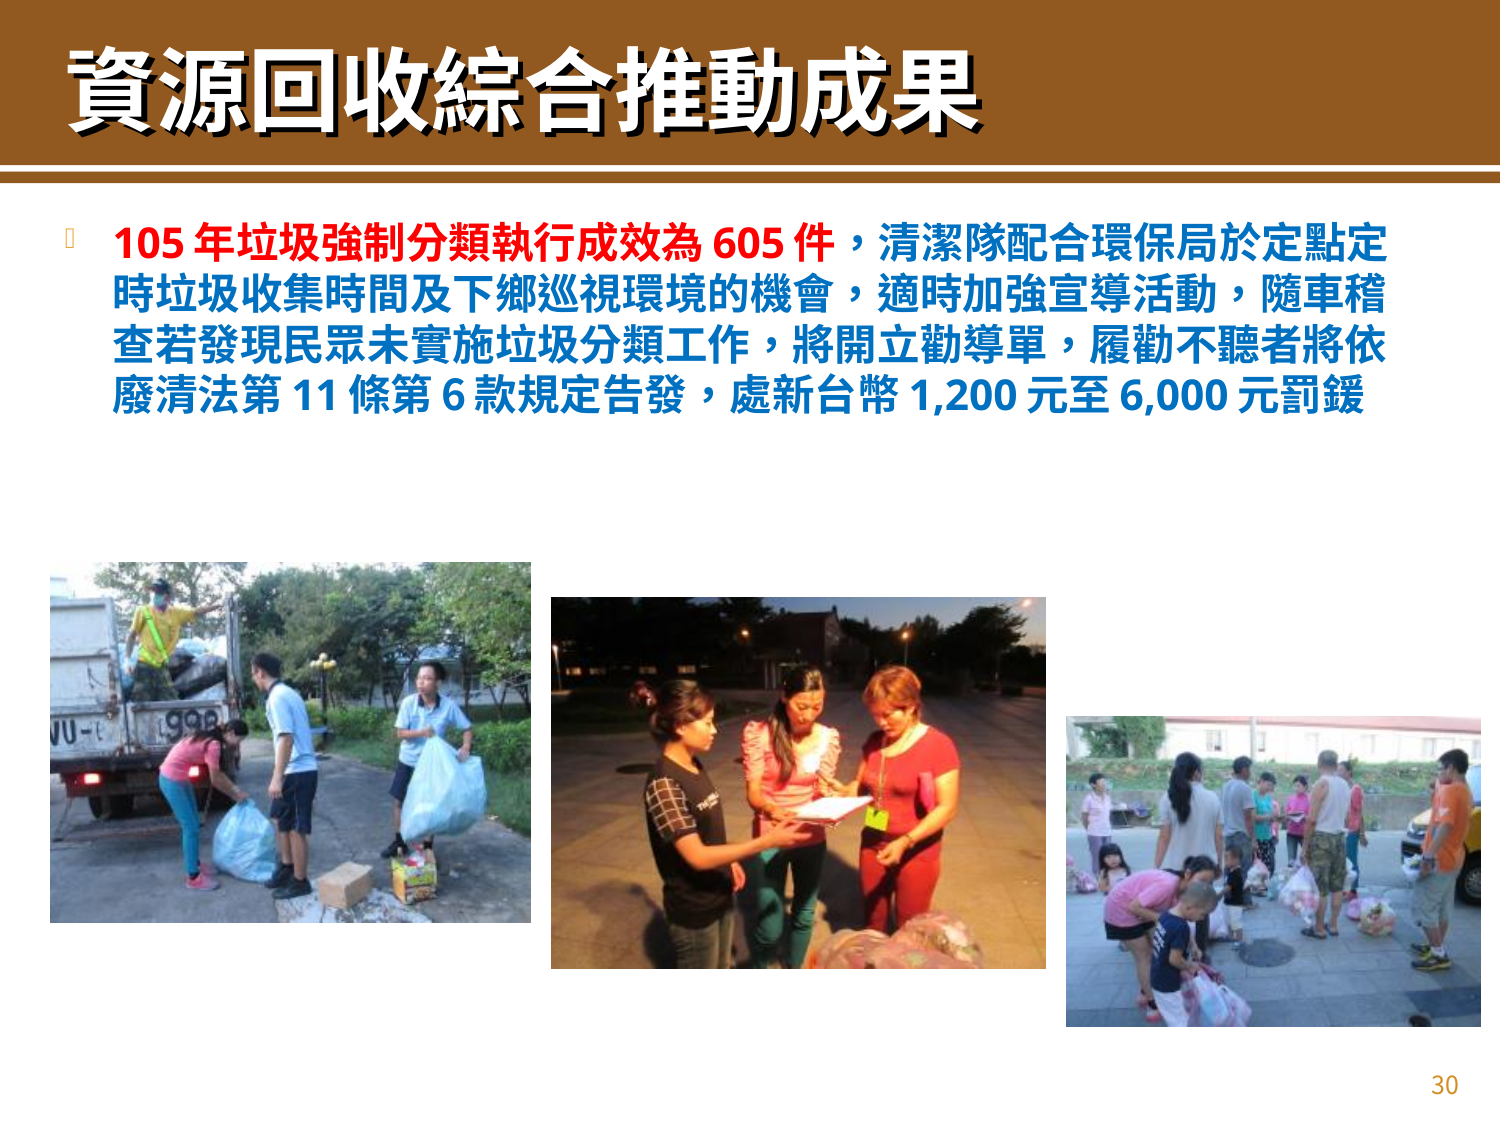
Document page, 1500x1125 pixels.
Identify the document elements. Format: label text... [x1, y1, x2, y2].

picture [1066, 716, 1481, 1027]
title 資源回收綜合推動成果 [50, 19, 1476, 157]
text_box <編號> [1350, 1061, 1475, 1103]
picture [50, 562, 531, 923]
text_box 105年垃圾強制分類執行成效為605件，清潔隊配合環保局於定點定時垃圾收集時間及下鄉巡視環境的機會，適時加強宣導活動，隨車稽查若發現民眾未實施垃圾分類工作，將開立勸導單，履勸不聽者將依廢清法第11條第6款規定告發，處新台幣1,200元至6,000元罰鍰 [50, 208, 1440, 445]
picture [551, 597, 1046, 969]
